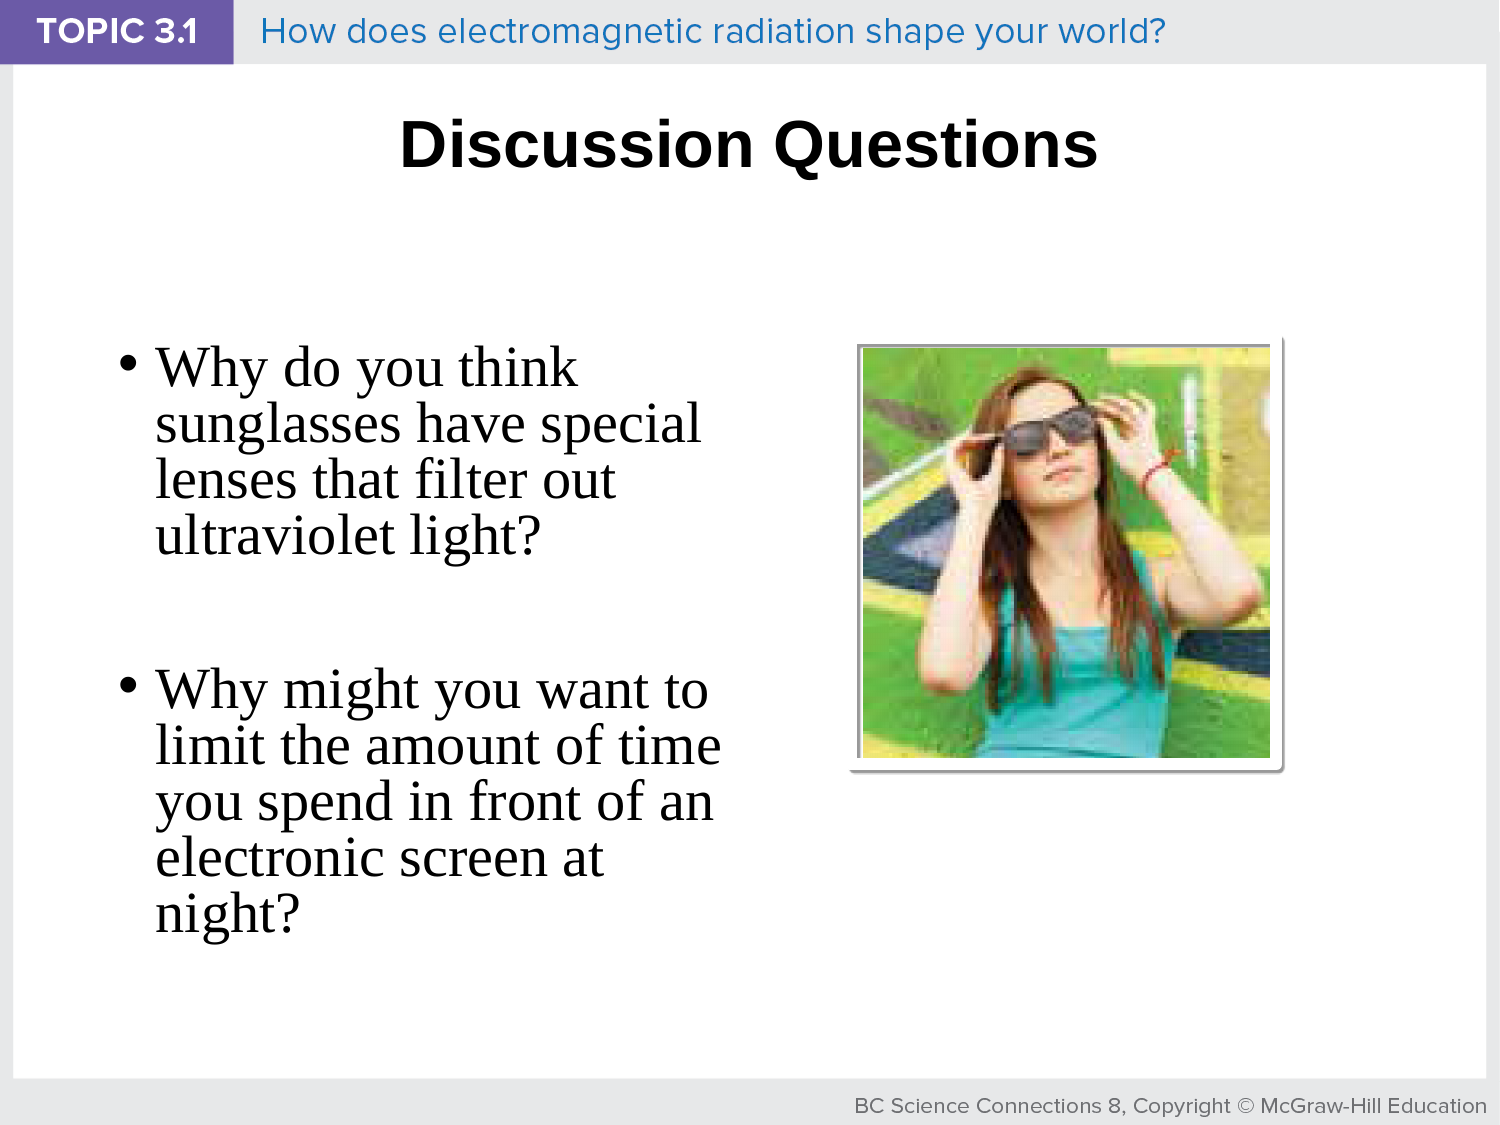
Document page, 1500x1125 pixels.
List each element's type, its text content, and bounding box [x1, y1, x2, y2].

list Why do you think sunglasses have special lenses that filter out ultraviolet light? Why might you want to limit the amount of time you spend in front of an electronic screen at night? [103, 334, 741, 1014]
title Discussion Questions [103, 59, 1397, 232]
picture [0, 0, 1500, 1082]
